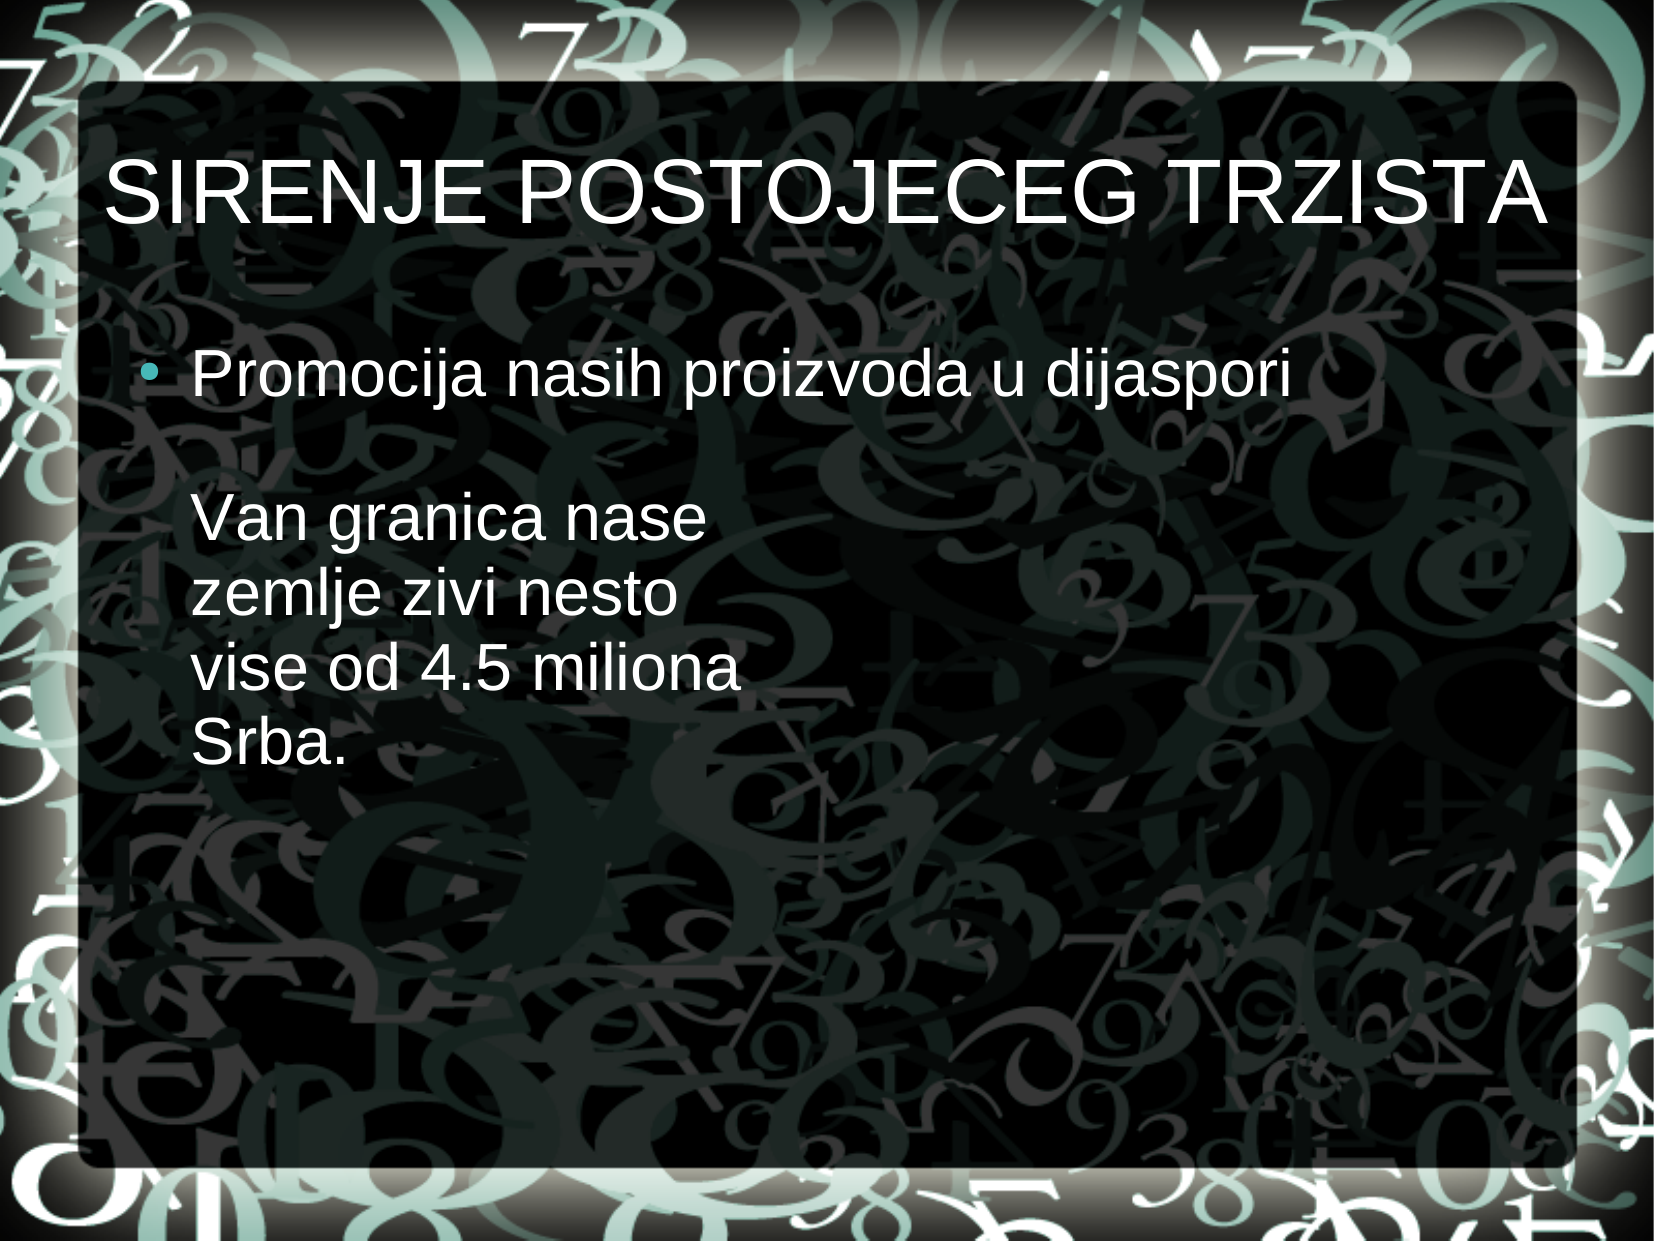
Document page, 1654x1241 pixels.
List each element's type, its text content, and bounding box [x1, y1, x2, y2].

picture [0, 0, 1654, 1241]
title SIRENJE POSTOJECEG TRZISTA [82, 88, 1571, 296]
list Van granica nase zemlje zivi nesto vise od 4.5 miliona Srba. [120, 480, 815, 821]
list Promocija nasih proizvoda u dijaspori [120, 336, 1561, 1051]
